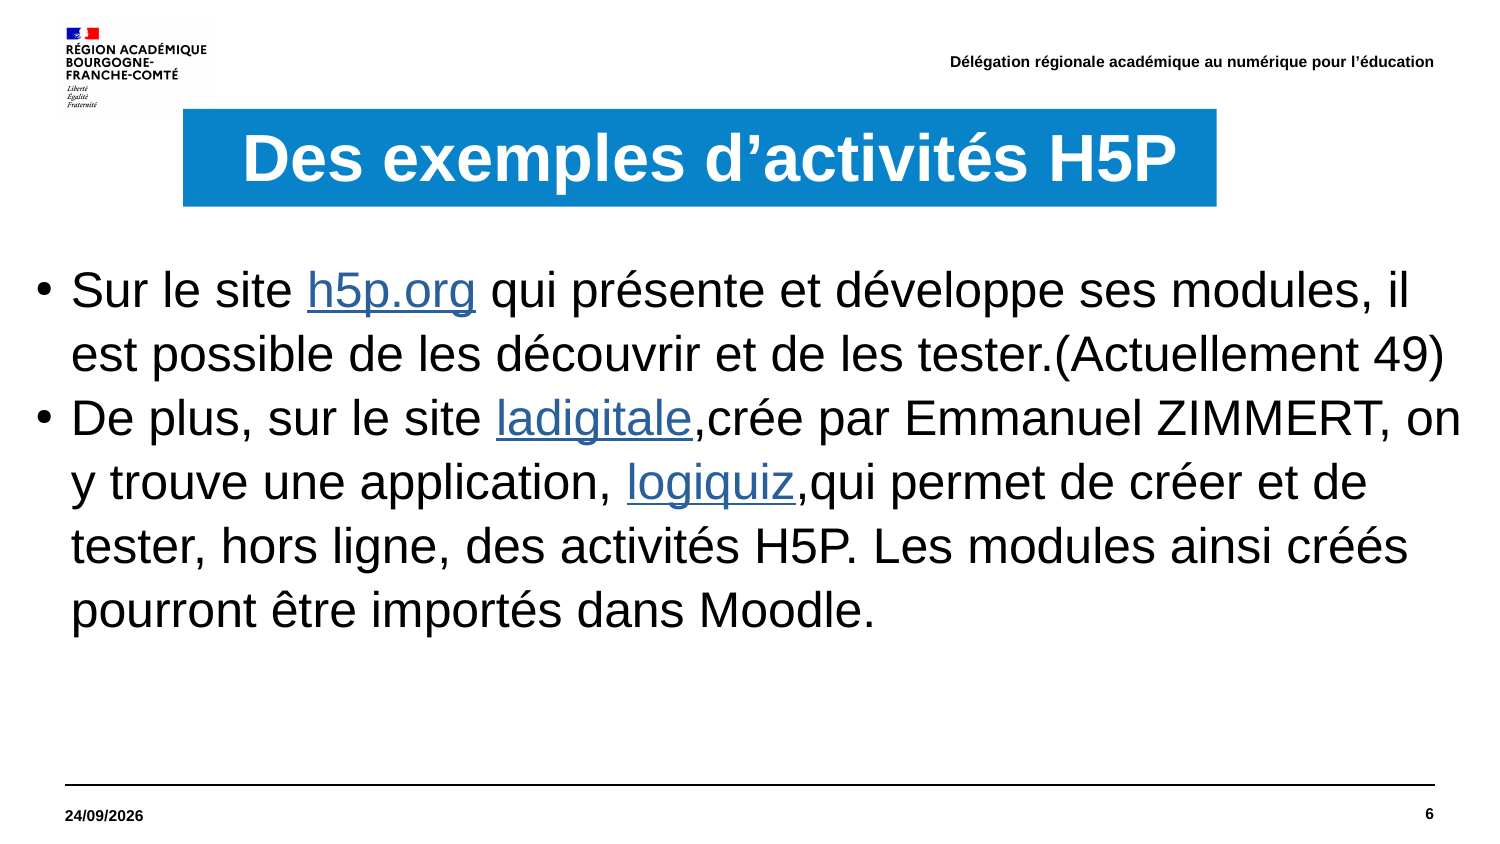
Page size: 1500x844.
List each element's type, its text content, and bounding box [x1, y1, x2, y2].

picture [55, 16, 218, 119]
text_box <numéro> [1213, 784, 1435, 843]
text_box 03/02/2022 [64, 787, 245, 843]
text_box Sur le site h5p.org qui présente et développe ses modules, il est possible de les découvrir et de les tester.(Actuellement 49) De plus, sur le site ladigitale,crée par Emmanuel ZIMMERT, on y trouve une application, logiquiz,qui permet de créer et de tester, hors ligne, des activités H5P. Les modules ainsi créés pourront être importés dans Moodle. [35, 253, 1483, 703]
text_box Délégation régionale académique au numérique pour l’éducation [944, 32, 1435, 91]
text_box Des exemples d’activités H5P [183, 108, 1217, 207]
